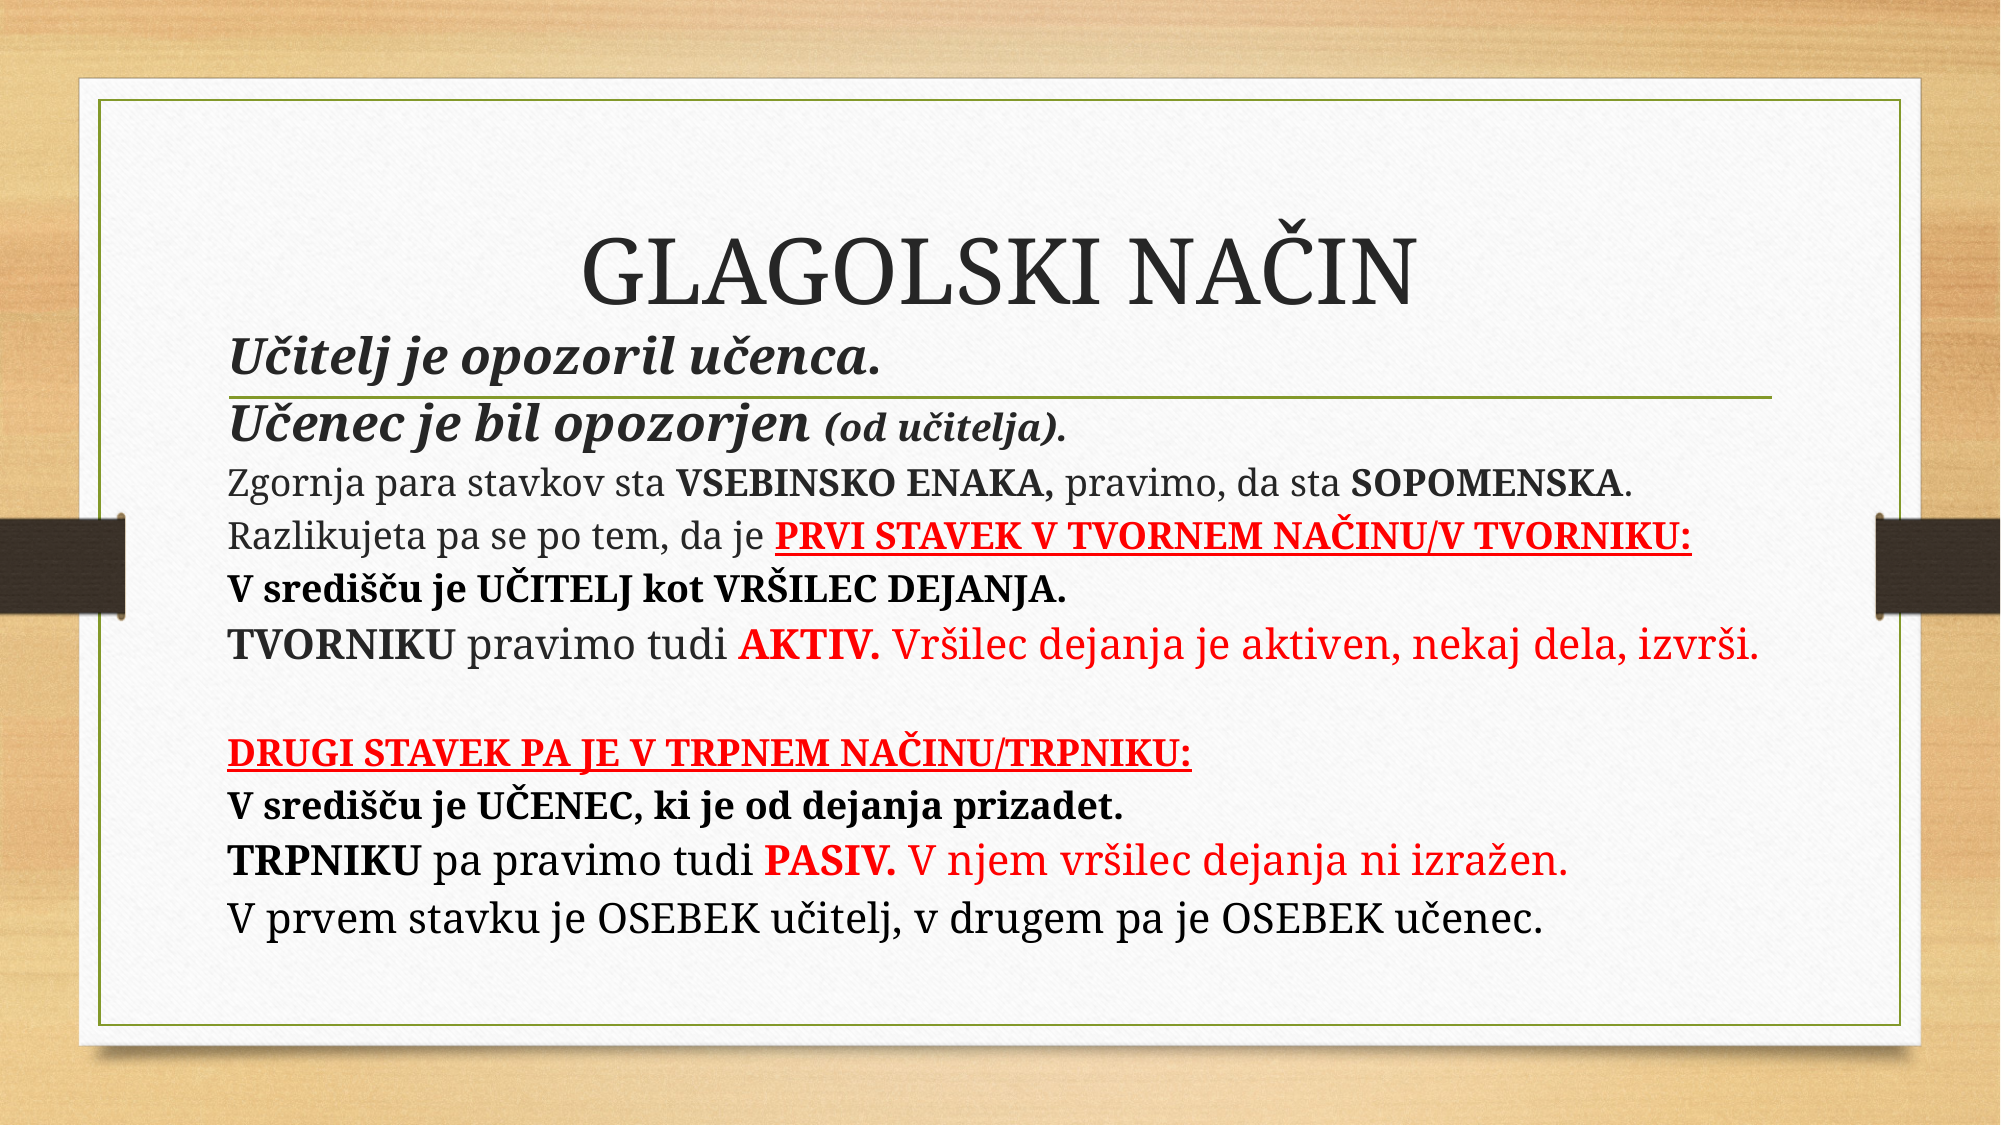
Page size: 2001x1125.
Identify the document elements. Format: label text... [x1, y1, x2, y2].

list Učitelj je opozoril učenca. Učenec je bil opozorjen (od učitelja). Zgornja para stavkov sta VSEBINSKO ENAKA, pravimo, da sta SOPOMENSKA. Razlikujeta pa se po tem, da je PRVI STAVEK V TVORNEM NAČINU/V TVORNIKU: V središču je UČITELJ kot VRŠILEC DEJANJA. TVORNIKU pravimo tudi AKTIV. Vršilec dejanja je aktiven, nekaj dela, izvrši. DRUGI STAVEK PA JE V TRPNEM NAČINU/TRPNIKU: V središču je UČENEC, ki je od dejanja prizadet. TRPNIKU pa pravimo tudi PASIV. V njem vršilec dejanja ni izražen. V prvem stavku je OSEBEK učitelj, v drugem pa je OSEBEK učenec. [212, 323, 1788, 1125]
title GLAGOLSKI NAČIN [212, 161, 1788, 323]
